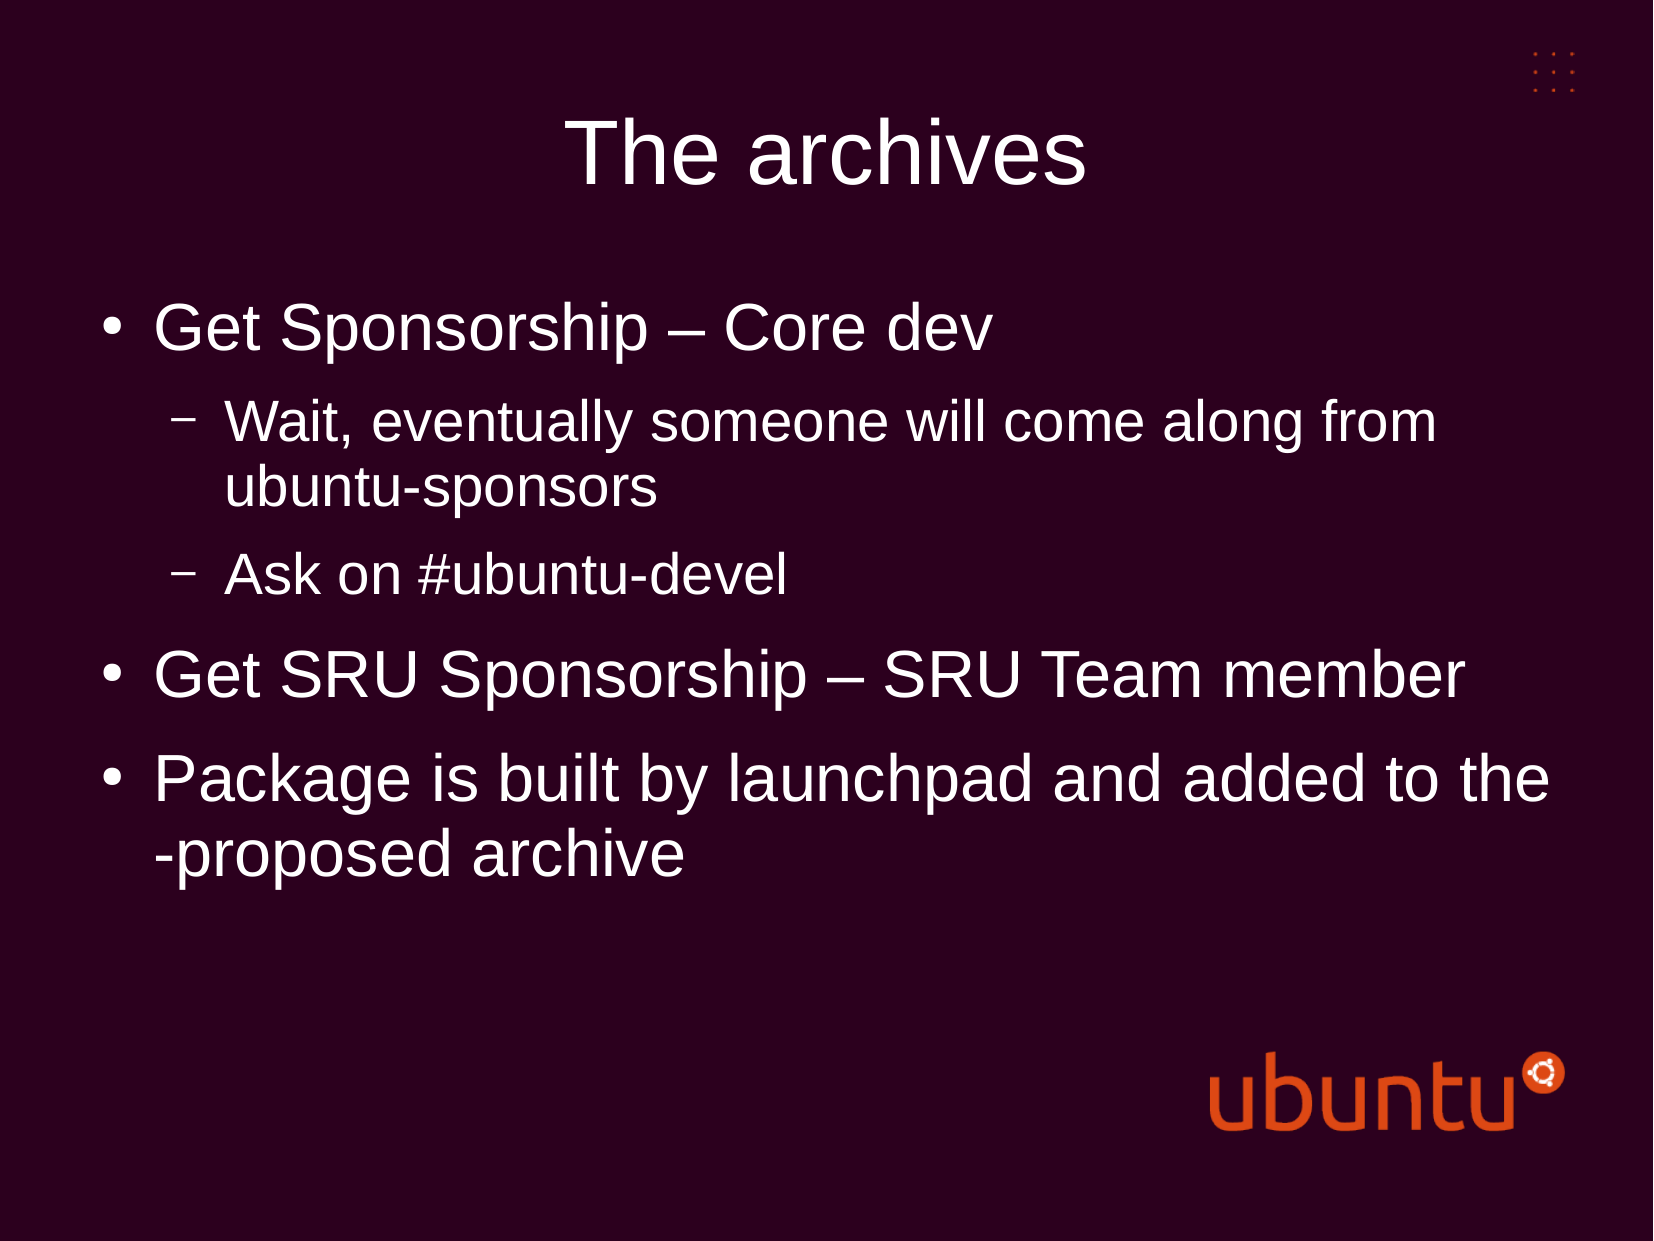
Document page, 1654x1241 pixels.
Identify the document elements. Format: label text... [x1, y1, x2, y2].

picture [1571, 49, 1575, 94]
list Get Sponsorship – Core dev Wait, eventually someone will come along from ubuntu-sponsors Ask on #ubuntu-devel Get SRU Sponsorship – SRU Team member Package is built by launchpad and added to the -proposed archive [82, 290, 1571, 1010]
picture [1121, 960, 1653, 1223]
title The archives [82, 49, 1571, 257]
